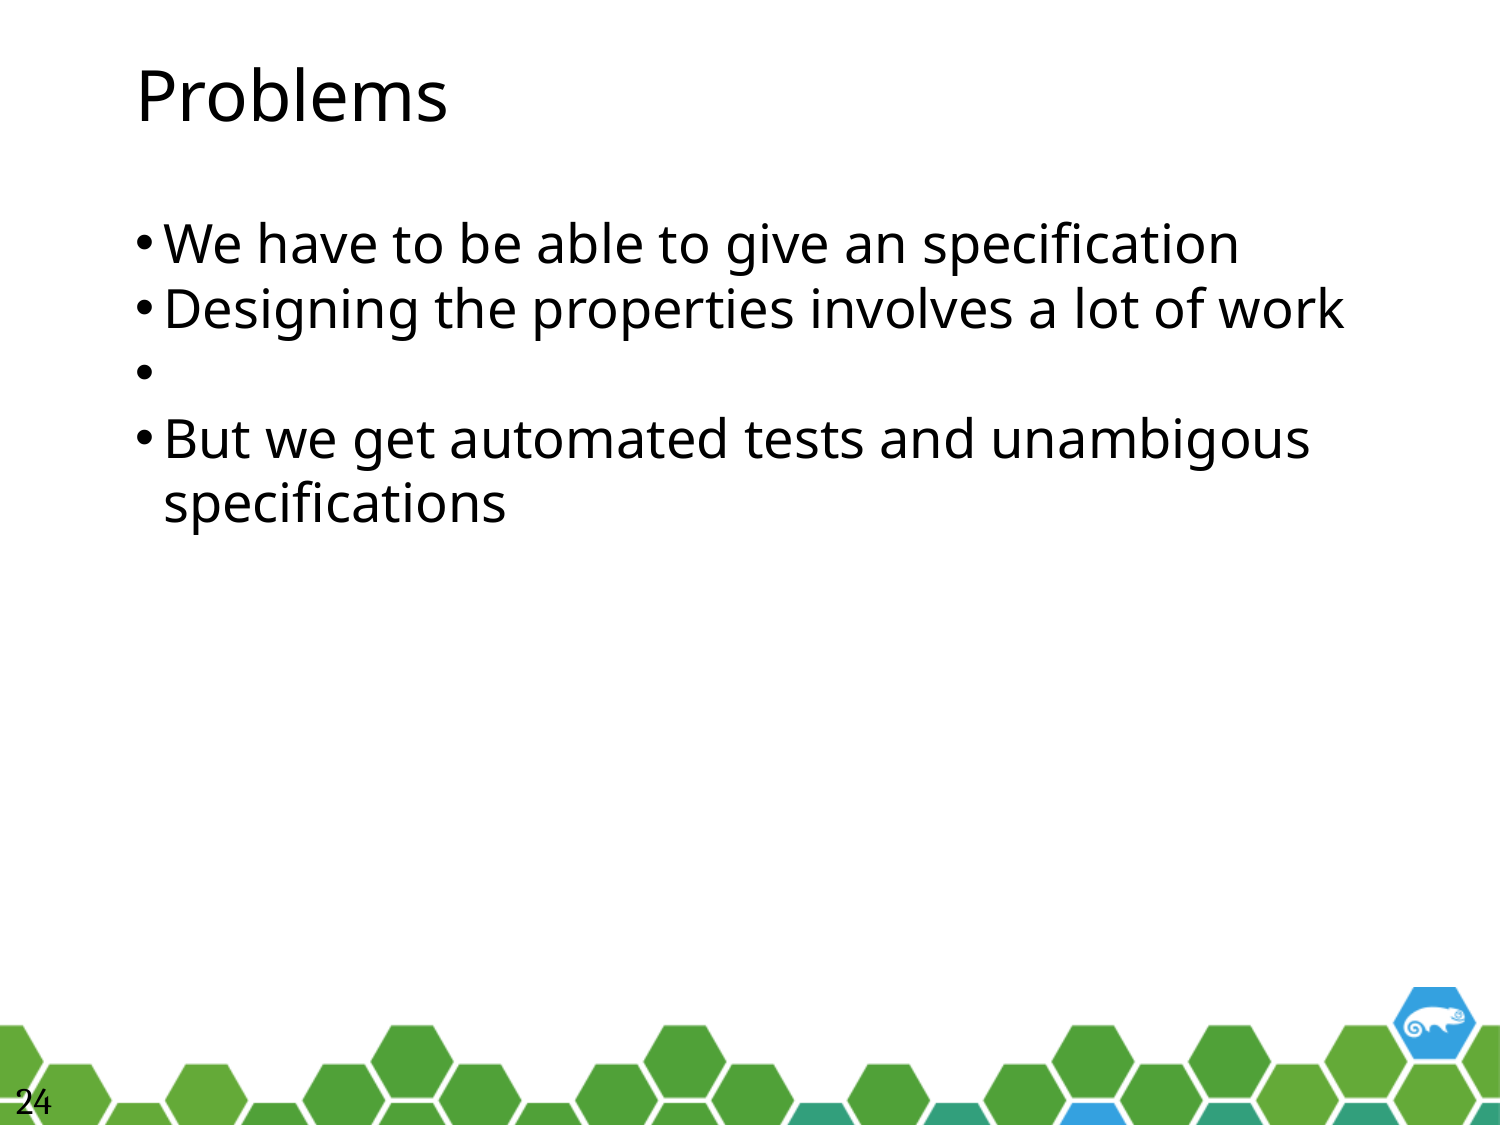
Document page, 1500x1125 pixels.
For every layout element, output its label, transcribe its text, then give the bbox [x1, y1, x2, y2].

text_box Problems [134, 12, 1371, 175]
text_box We have to be able to give an specification Designing the properties involves a lot of work But we get automated tests and unambigous specifications [134, 208, 1371, 862]
picture [0, 987, 1500, 1125]
